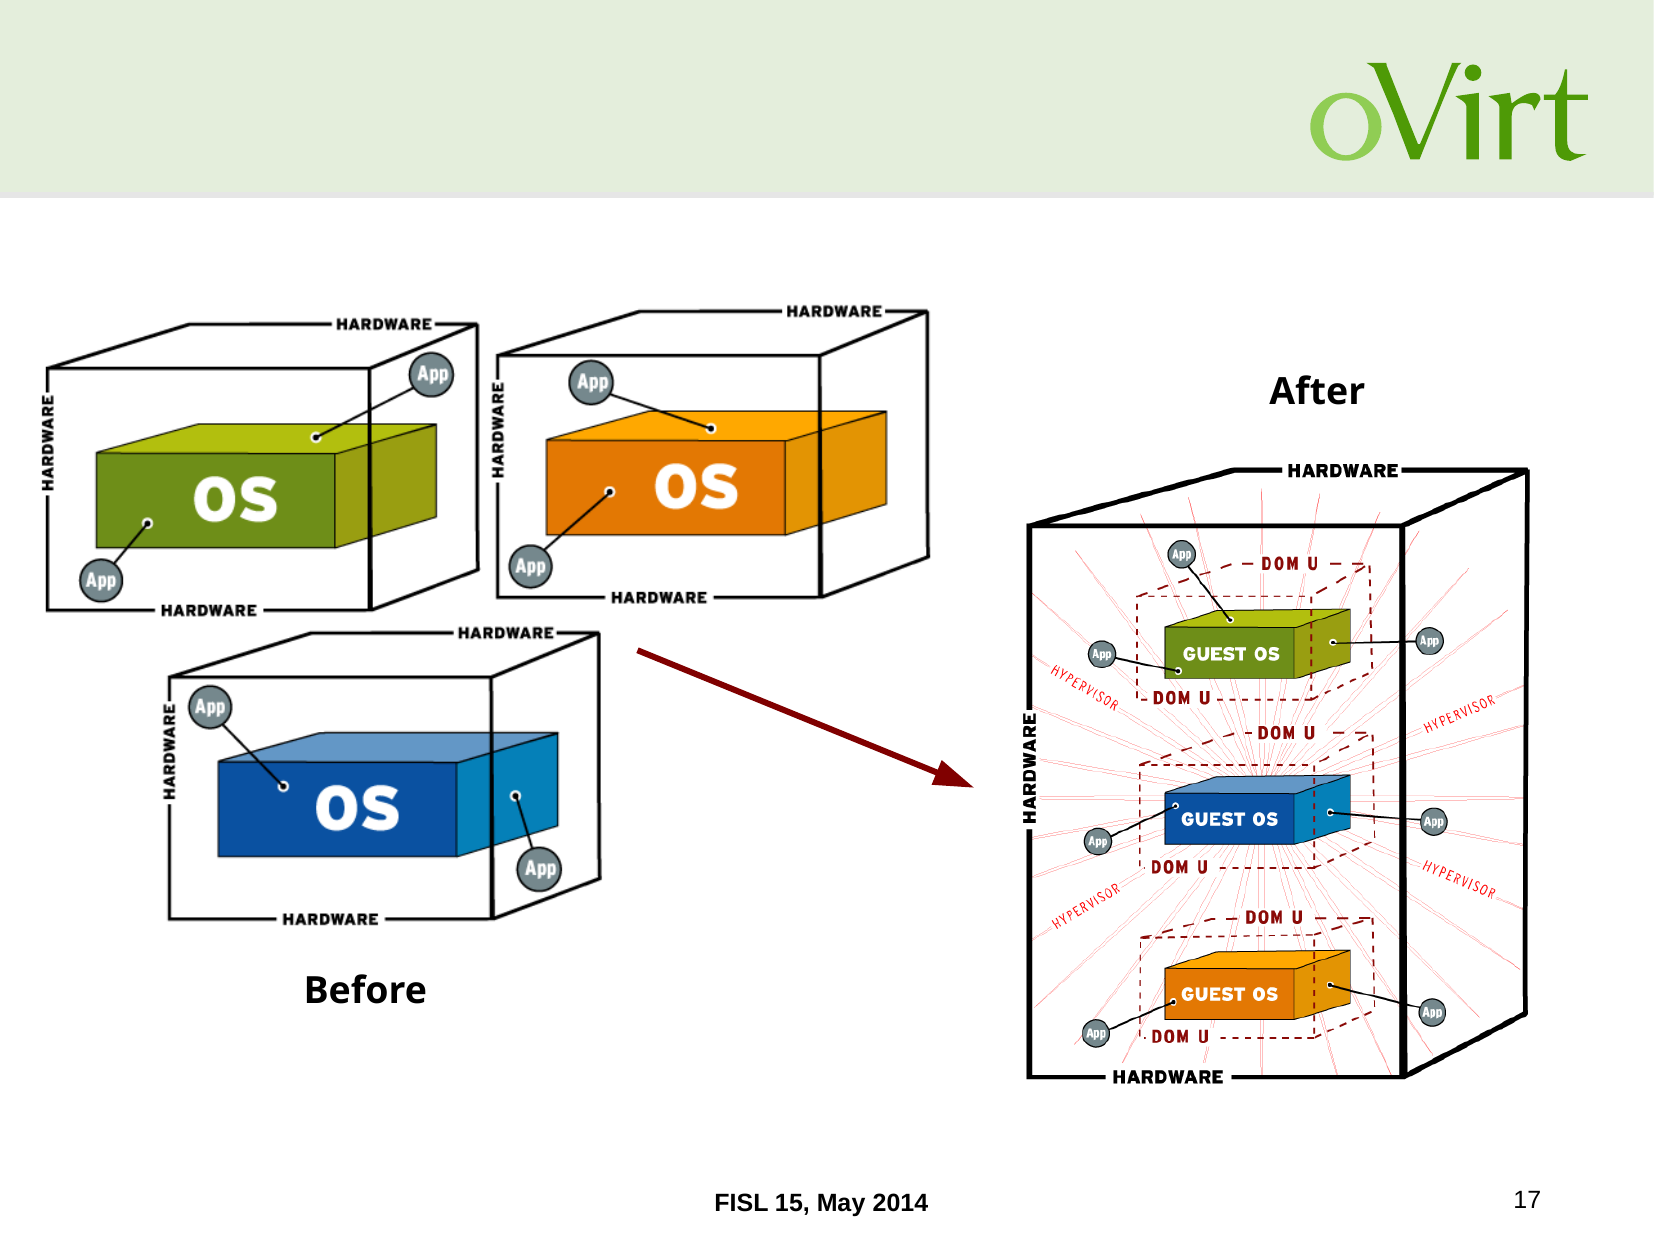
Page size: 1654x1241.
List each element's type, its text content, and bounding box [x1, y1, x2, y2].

picture [37, 300, 938, 933]
picture [1012, 456, 1538, 1088]
text_box After [1138, 356, 1497, 426]
text_box Before [186, 956, 545, 1025]
